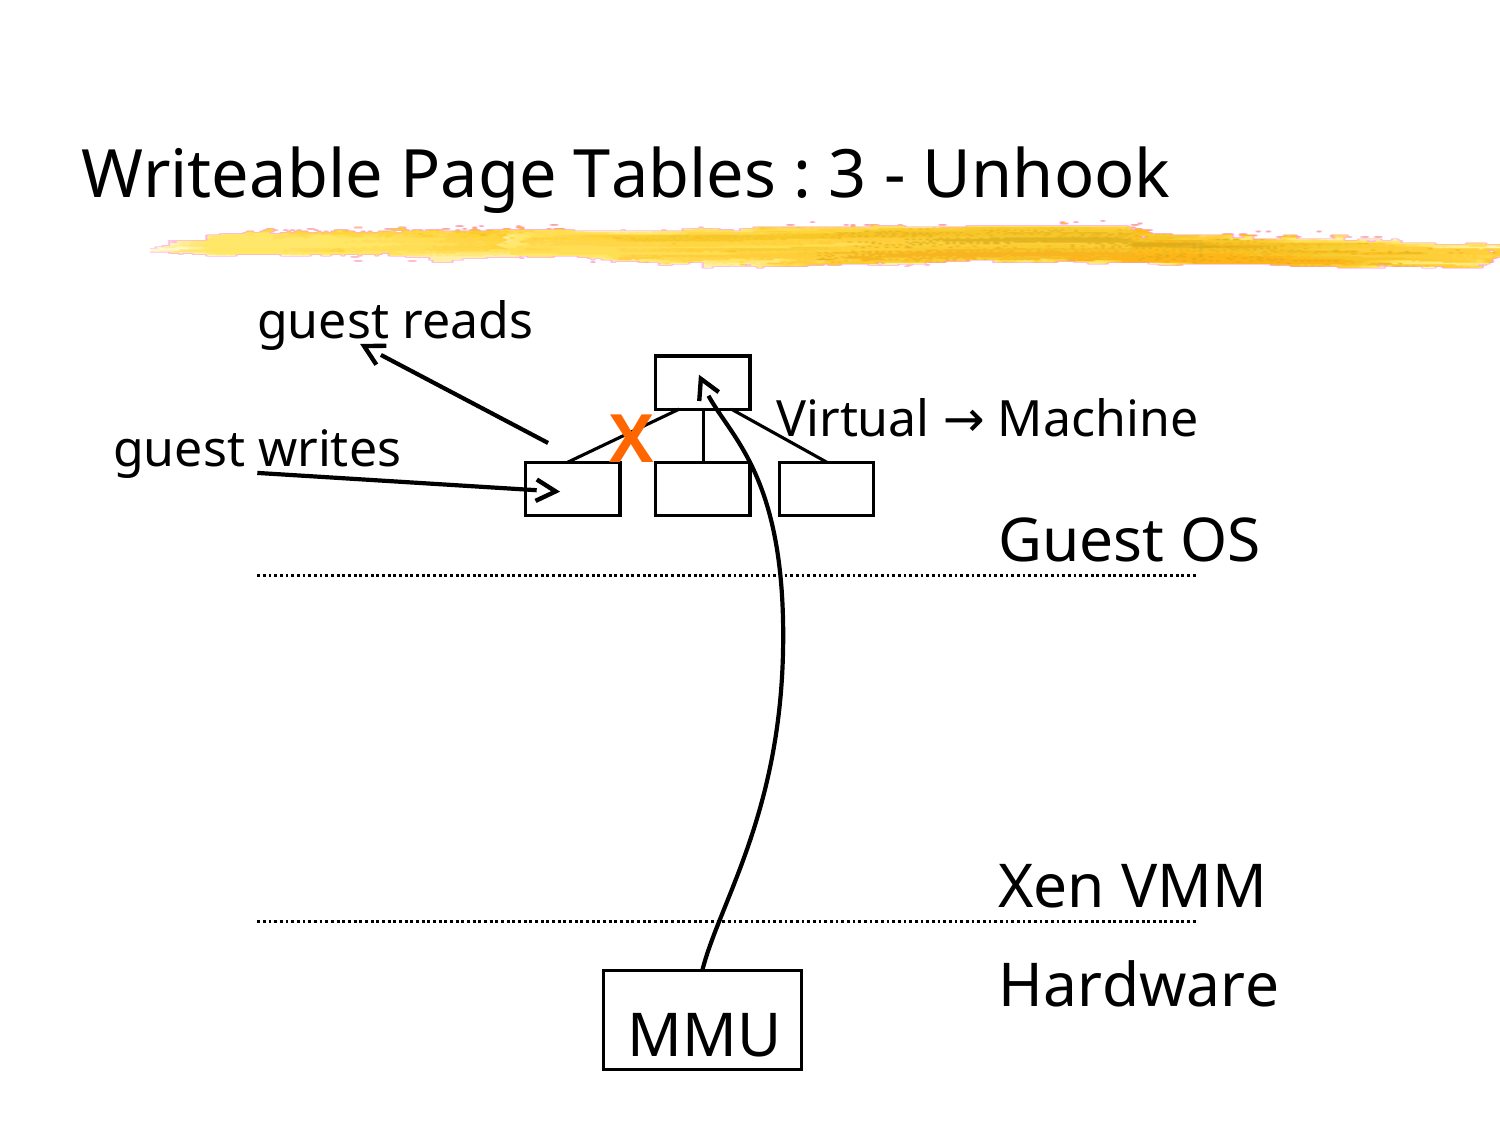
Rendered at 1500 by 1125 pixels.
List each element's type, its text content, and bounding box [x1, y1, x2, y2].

text_box [655, 462, 750, 516]
picture [150, 215, 1500, 279]
text_box Xen VMM [998, 843, 1268, 926]
text_box MMU [627, 991, 782, 1075]
text_box Hardware [998, 942, 1281, 1025]
text_box Virtual → Machine [776, 437, 803, 452]
text_box guest writes [112, 412, 402, 482]
text_box Guest OS [998, 497, 1262, 580]
text_box [655, 355, 750, 410]
text_box X [594, 383, 704, 490]
text_box [779, 462, 874, 516]
title Writeable Page Tables : 3 - Unhook [66, 37, 1388, 225]
text_box guest reads [257, 284, 534, 354]
text_box Virtual → Machine [776, 383, 1199, 452]
text_box [525, 462, 621, 516]
